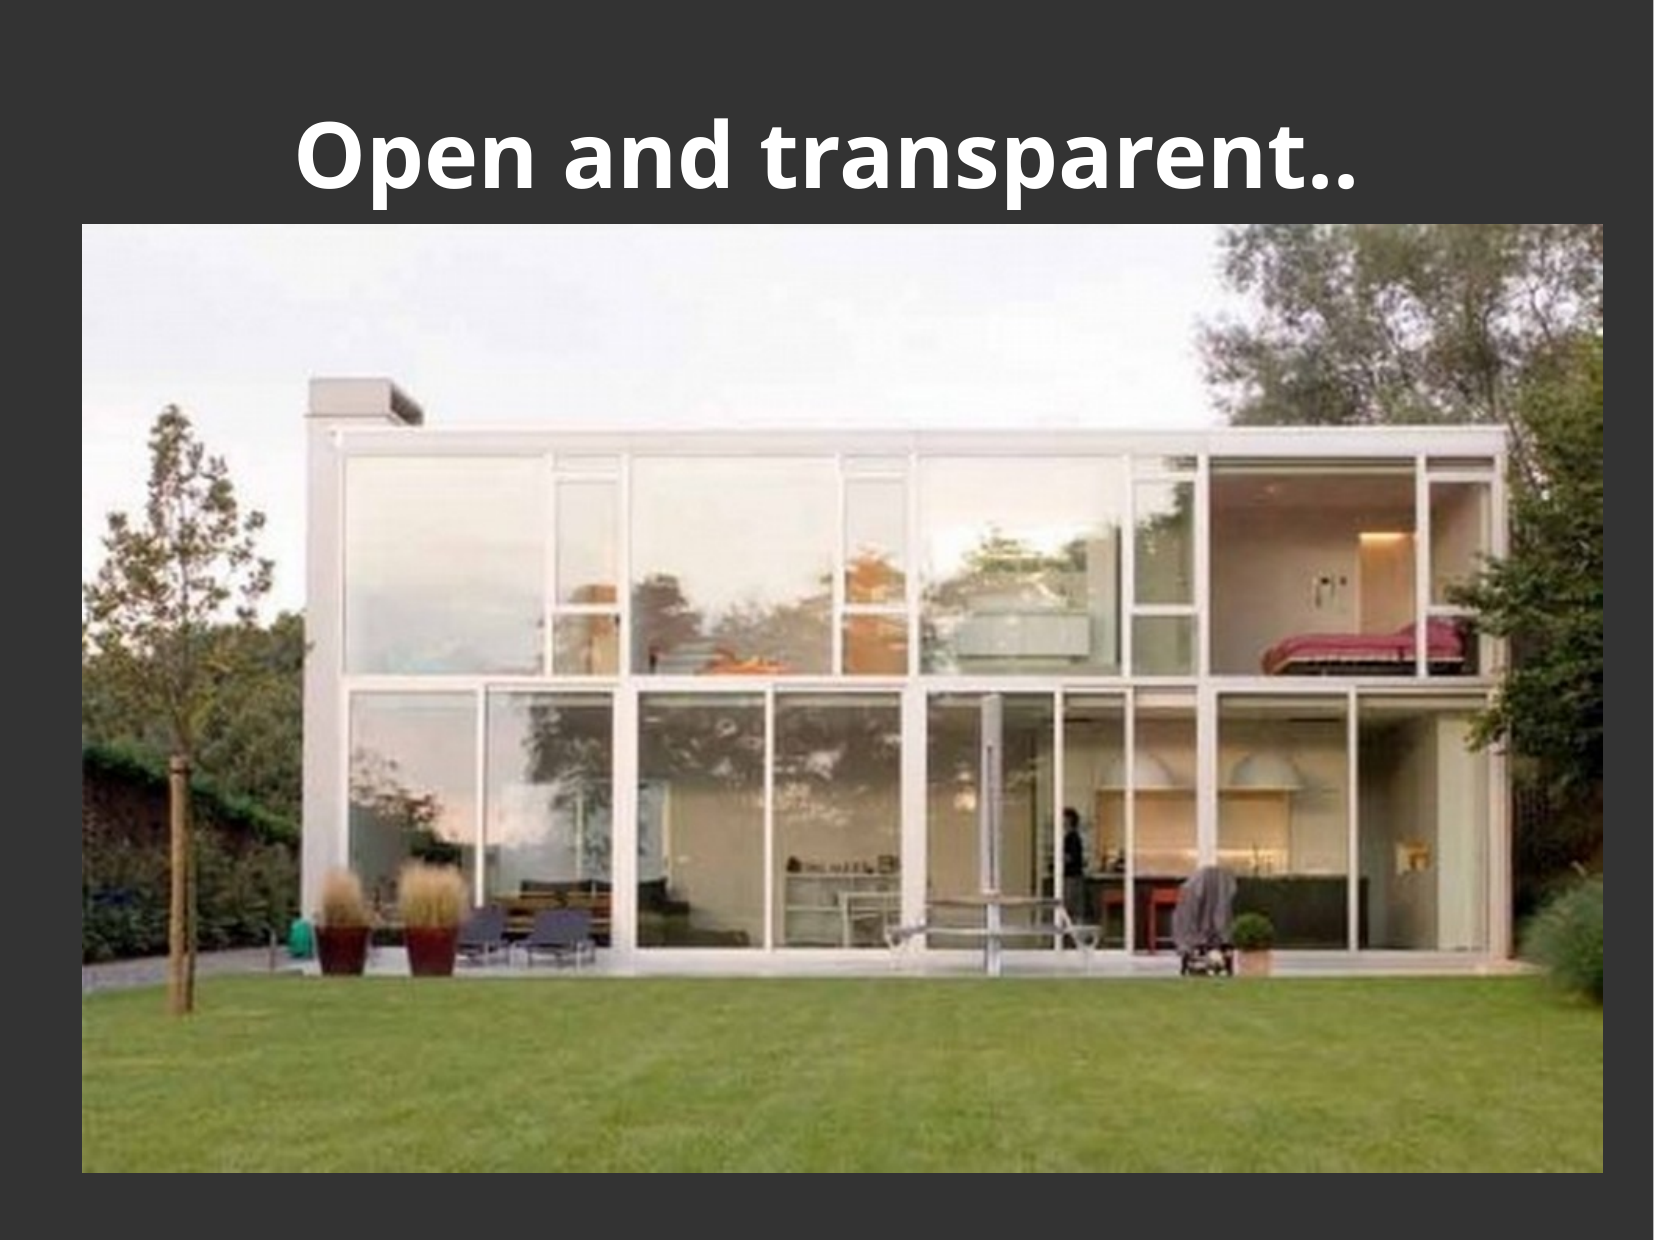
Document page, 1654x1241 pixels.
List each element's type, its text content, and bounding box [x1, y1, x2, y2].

picture [82, 224, 1603, 1173]
title Open and transparent.. [82, 49, 1571, 257]
